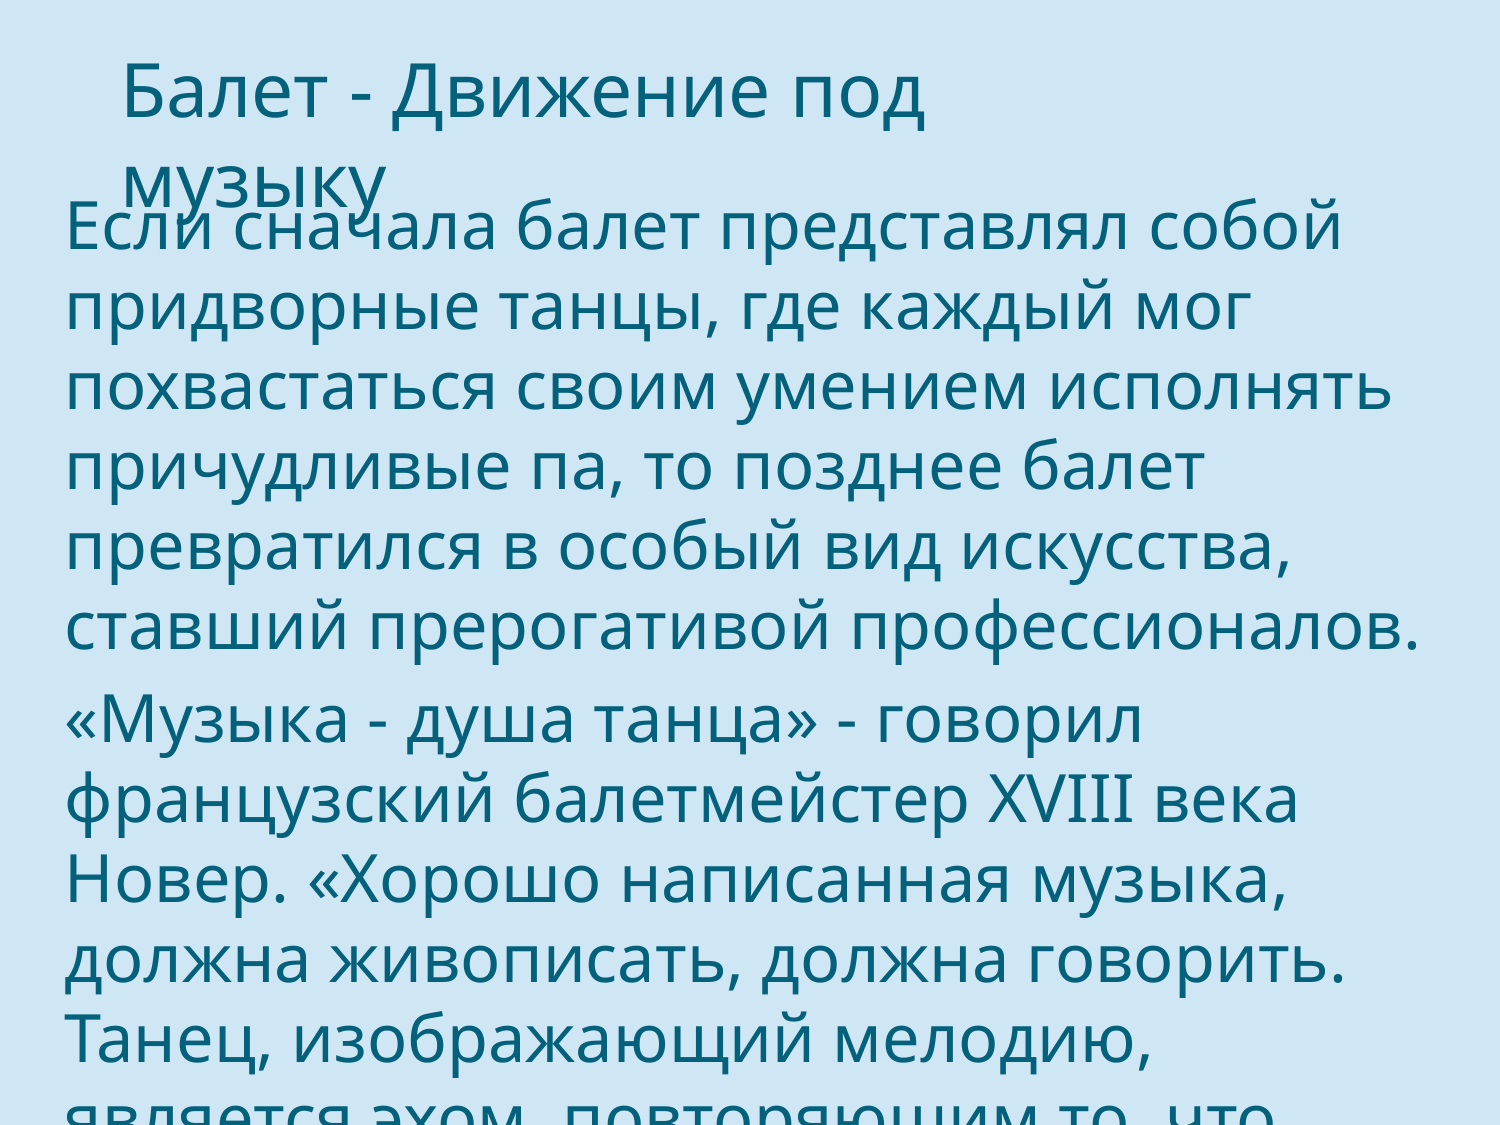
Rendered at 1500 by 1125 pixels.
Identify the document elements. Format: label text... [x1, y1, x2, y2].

list Если сначала балет представлял собой придворные танцы, где каждый мог похвастаться своим умением исполнять причудливые па, то позднее балет превратился в особый вид искусства, ставший прерогативой профессионалов. «Музыка - душа танца» - говорил французский балетмейстер XVIII века Новер. «Хорошо написанная музыка, должна живописать, должна говорить. Танец, изображающий мелодию, является эхом, повторяющим то, что говорит музыка». Музыка определяет характер танца, создает эмоциональную атмосферу балета. [50, 175, 1475, 1125]
title Балет - Движение под музыку [105, 35, 1161, 136]
